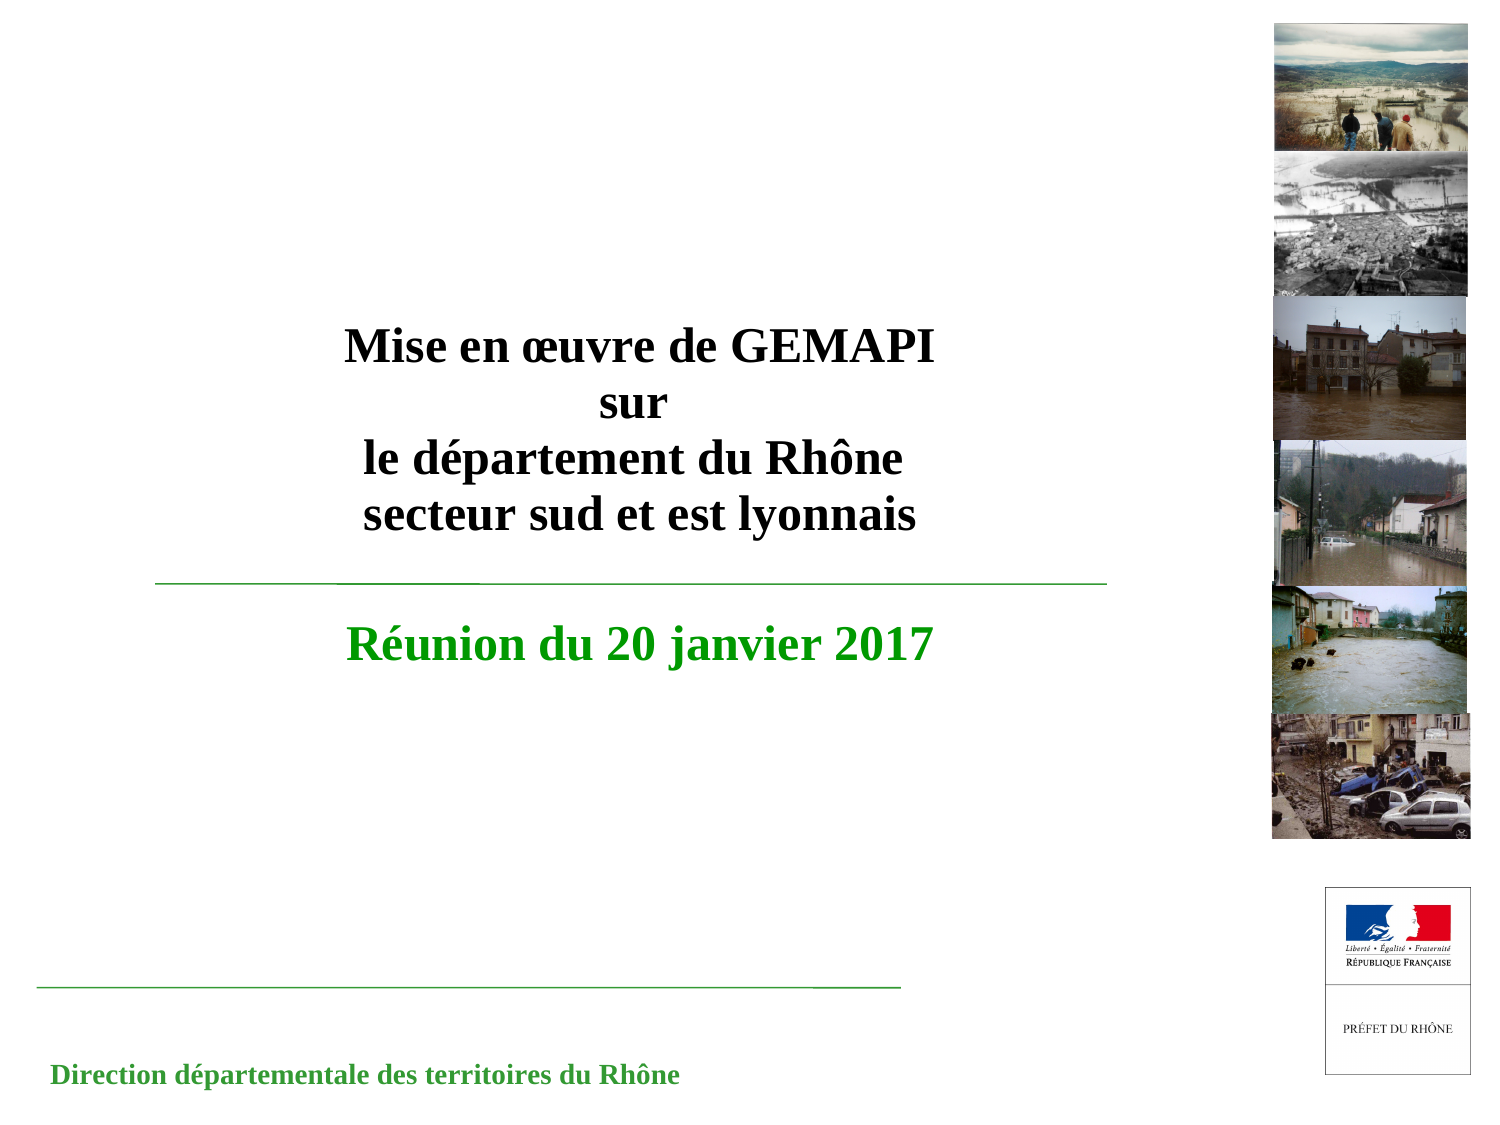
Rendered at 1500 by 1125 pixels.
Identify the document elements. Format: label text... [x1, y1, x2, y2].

picture [1325, 887, 1471, 1075]
title Mise en œuvre de GEMAPI sur le département du Rhône secteur sud et est lyonnais Réunion du 20 janvier 2017 [52, 106, 1228, 838]
picture [1271, 23, 1471, 839]
